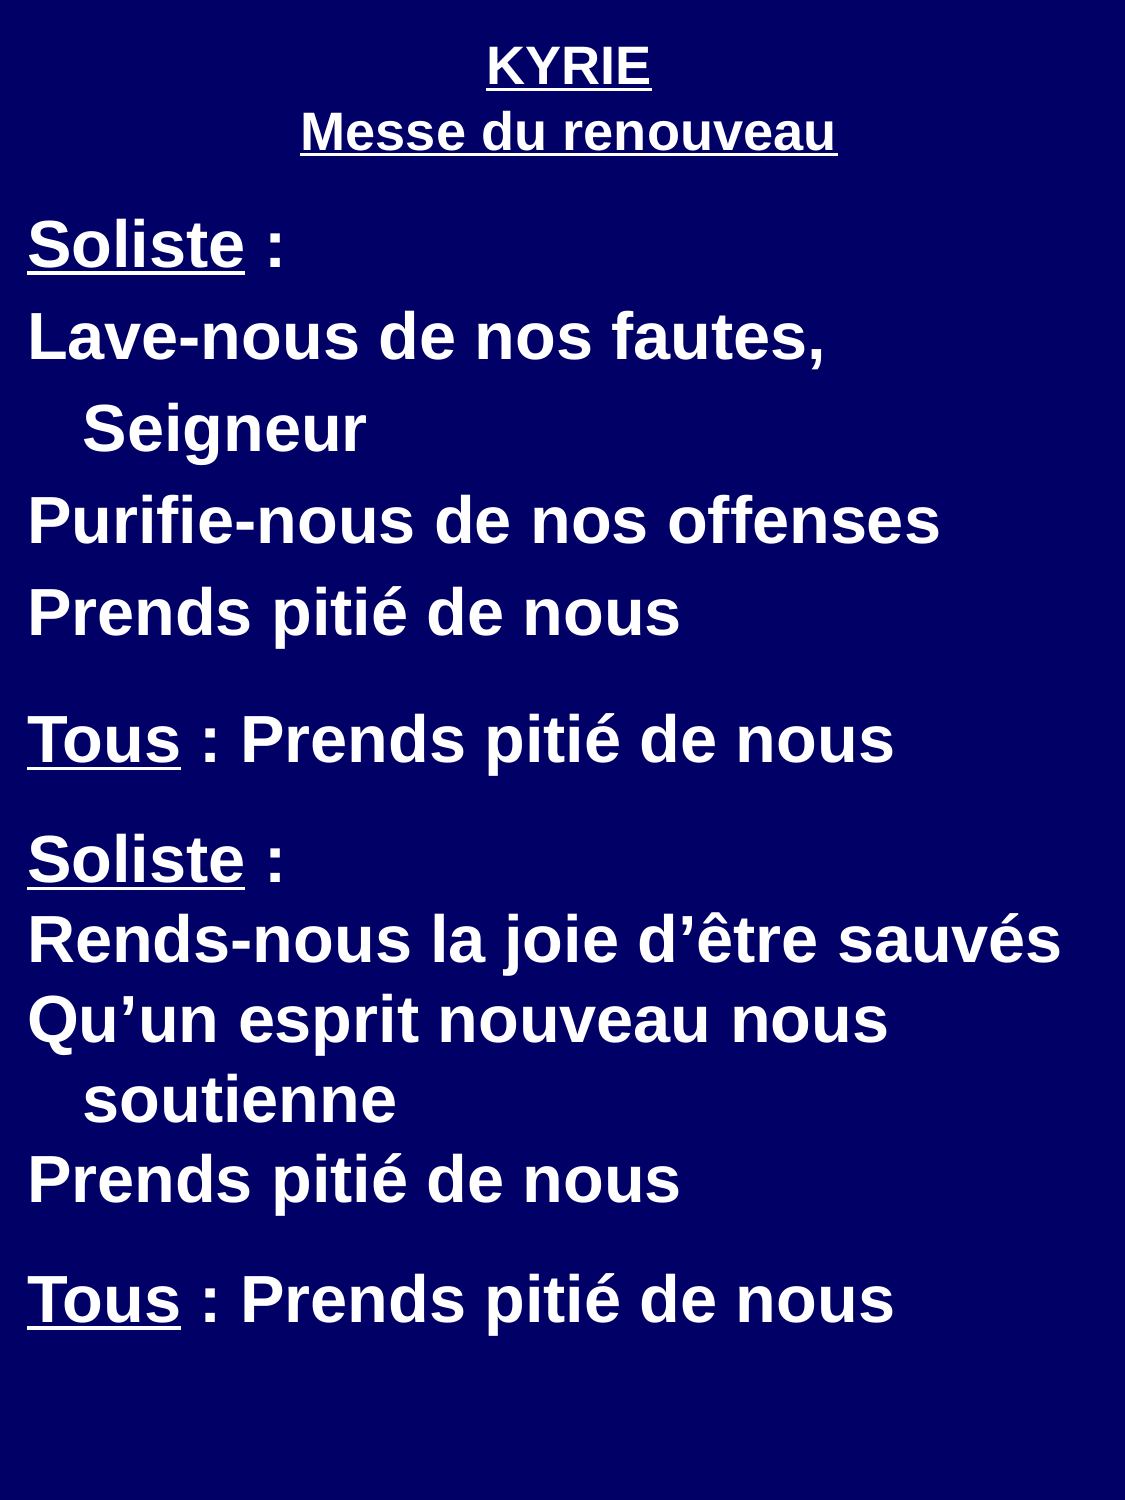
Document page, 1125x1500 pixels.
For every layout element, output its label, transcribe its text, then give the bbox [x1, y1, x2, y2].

text_box KYRIE Messe du renouveau Soliste : Lave-nous de nos fautes, Seigneur Purifie-nous de nos offenses Prends pitié de nous Tous : Prends pitié de nous Soliste : Rends-nous la joie d’être sauvés Qu’un esprit nouveau nous soutienne Prends pitié de nous Tous : Prends pitié de nous [11, 23, 1125, 1407]
